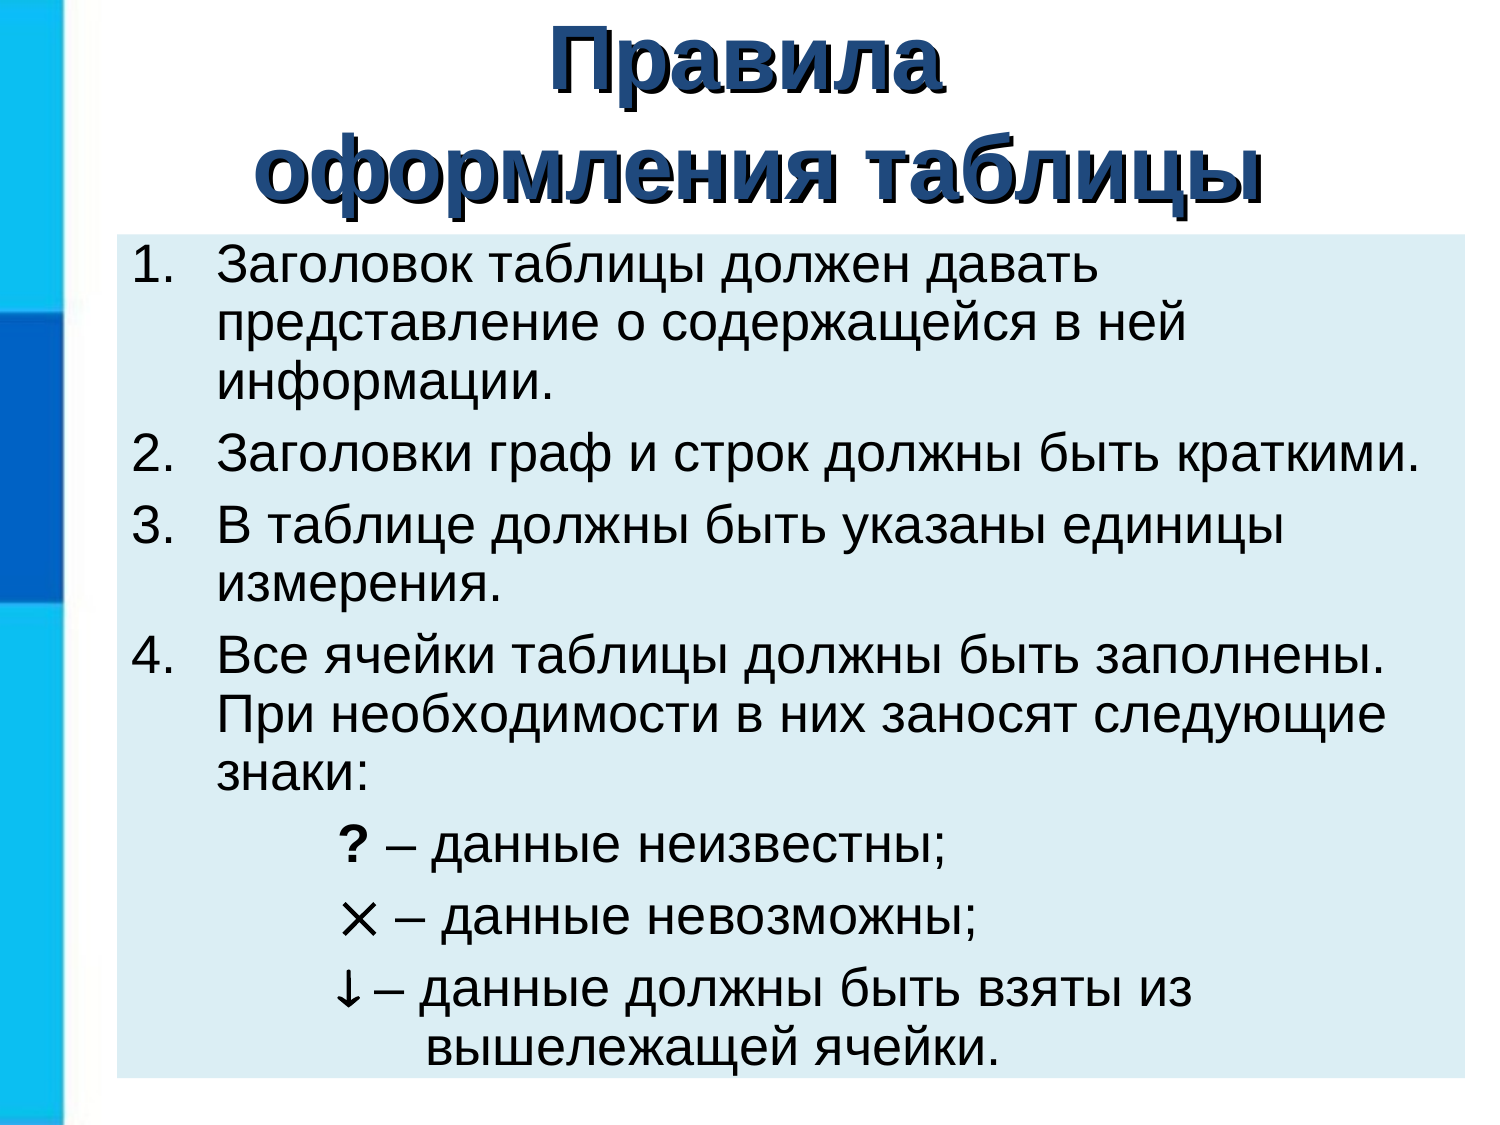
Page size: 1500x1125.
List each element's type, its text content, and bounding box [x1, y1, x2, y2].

picture [0, 0, 1500, 1125]
text_box Заголовок таблицы должен давать представление о содержащейся в ней информации. Заголовки граф и строк должны быть краткими. В таблице должны быть указаны единицы измерения. Все ячейки таблицы должны быть заполнены. При необходимости в них заносят следующие знаки: ? – данные неизвестны;  – данные невозможны;  – данные должны быть взяты из вышележащей ячейки. [117, 234, 1465, 1079]
title Правила оформления таблицы [93, 30, 1423, 185]
